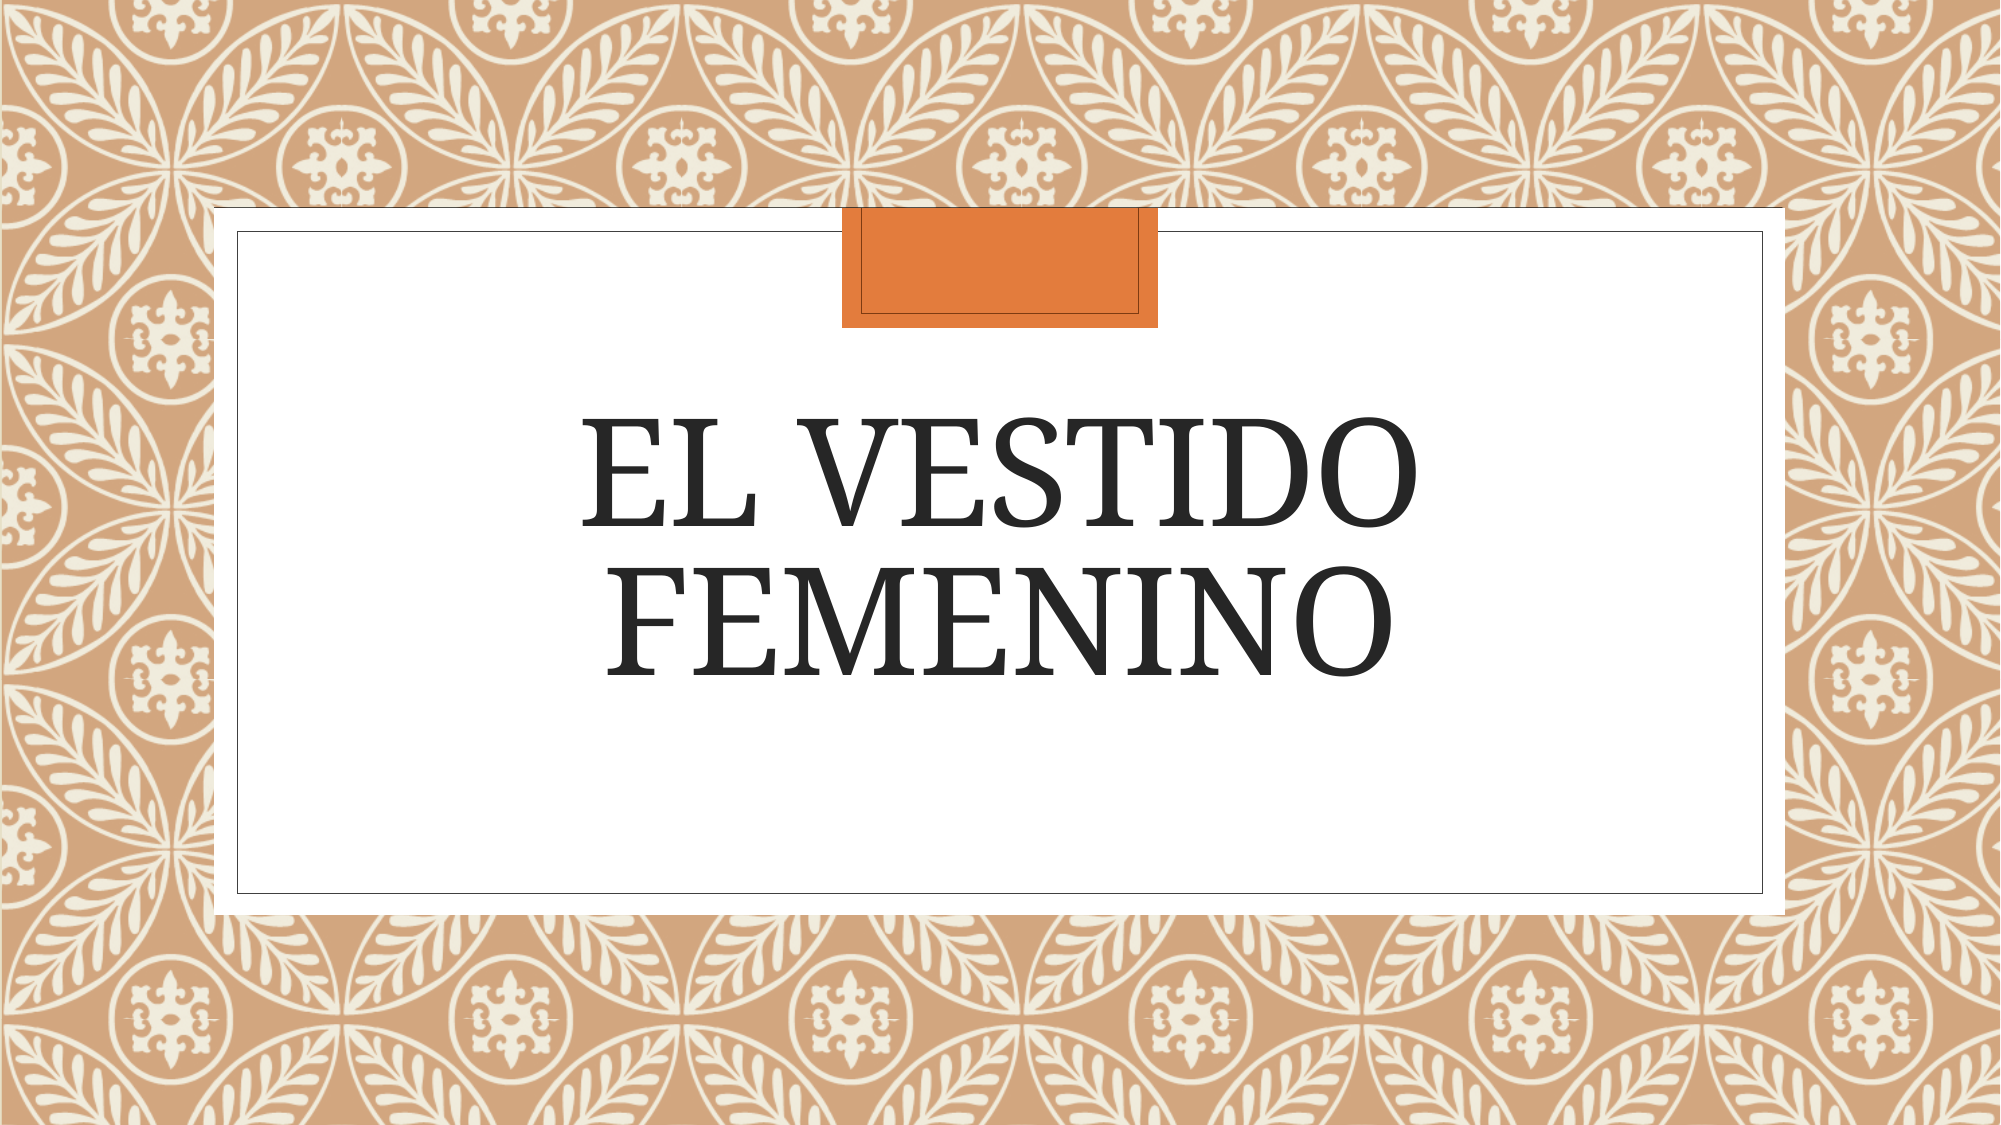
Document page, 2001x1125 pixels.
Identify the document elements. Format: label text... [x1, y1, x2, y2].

title El vestido femenino [256, 343, 1745, 769]
